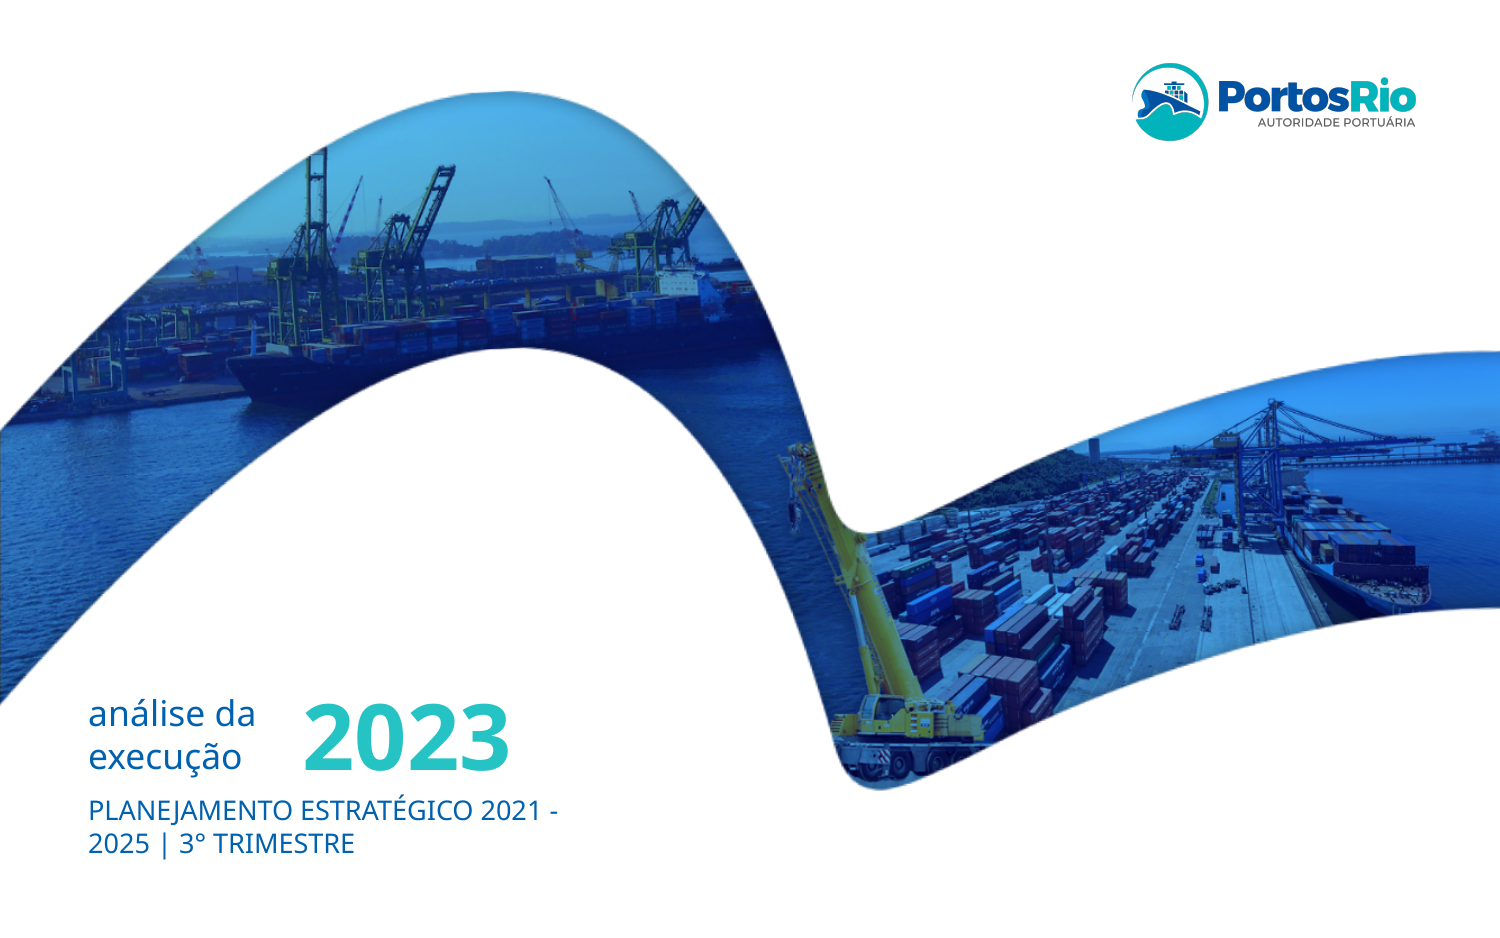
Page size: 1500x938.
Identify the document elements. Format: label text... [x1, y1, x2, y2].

text_box PLANEJAMENTO ESTRATÉGICO 2021 - 2025 | 3° TRIMESTRE [73, 778, 586, 874]
text_box 2023 [274, 663, 541, 778]
text_box análise da execução [73, 676, 274, 778]
picture [0, 63, 1500, 799]
